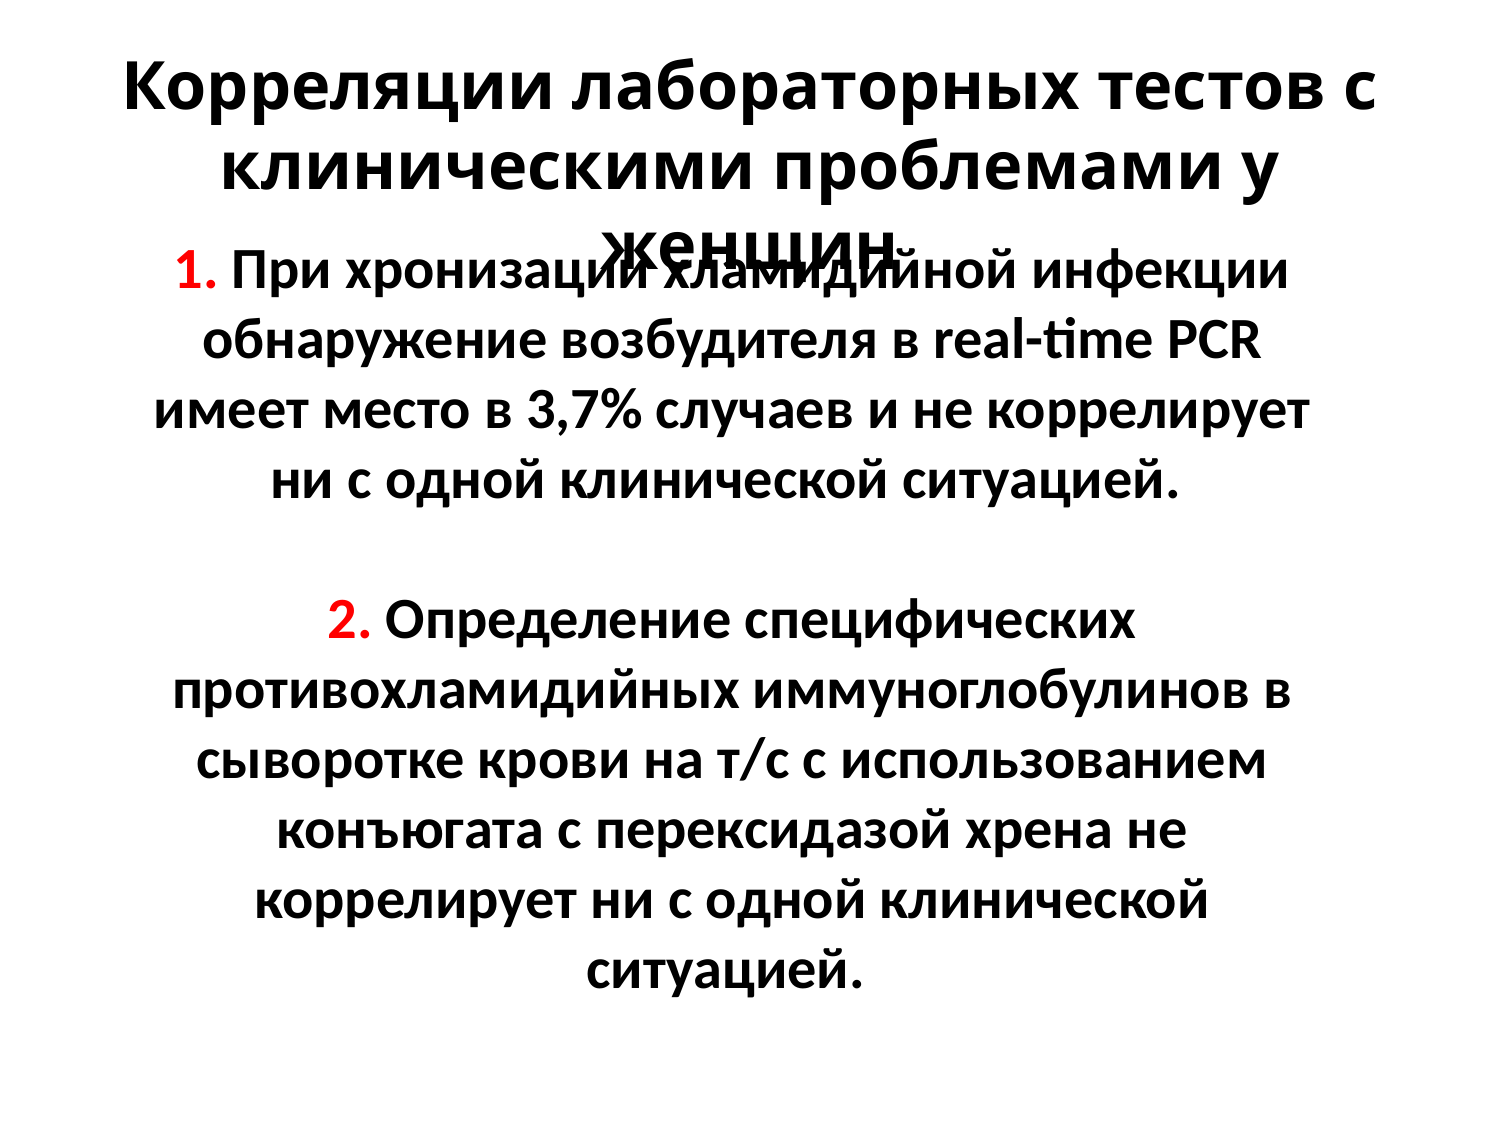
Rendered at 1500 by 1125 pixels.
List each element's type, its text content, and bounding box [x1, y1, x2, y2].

title Корреляции лабораторных тестов с клиническими проблемами у женщин [58, 35, 1442, 176]
subtitle 1. При хронизации хламидийной инфекции обнаружение возбудителя в real-time PCR имеет место в 3,7% случаев и не коррелирует ни с одной клинической ситуацией. 2. Определение специфических противохламидийных иммуноглобулинов в сыворотке крови на т/с с использованием конъюгата с перексидазой хрена не коррелирует ни с одной клинической ситуацией. [112, 222, 1353, 1047]
